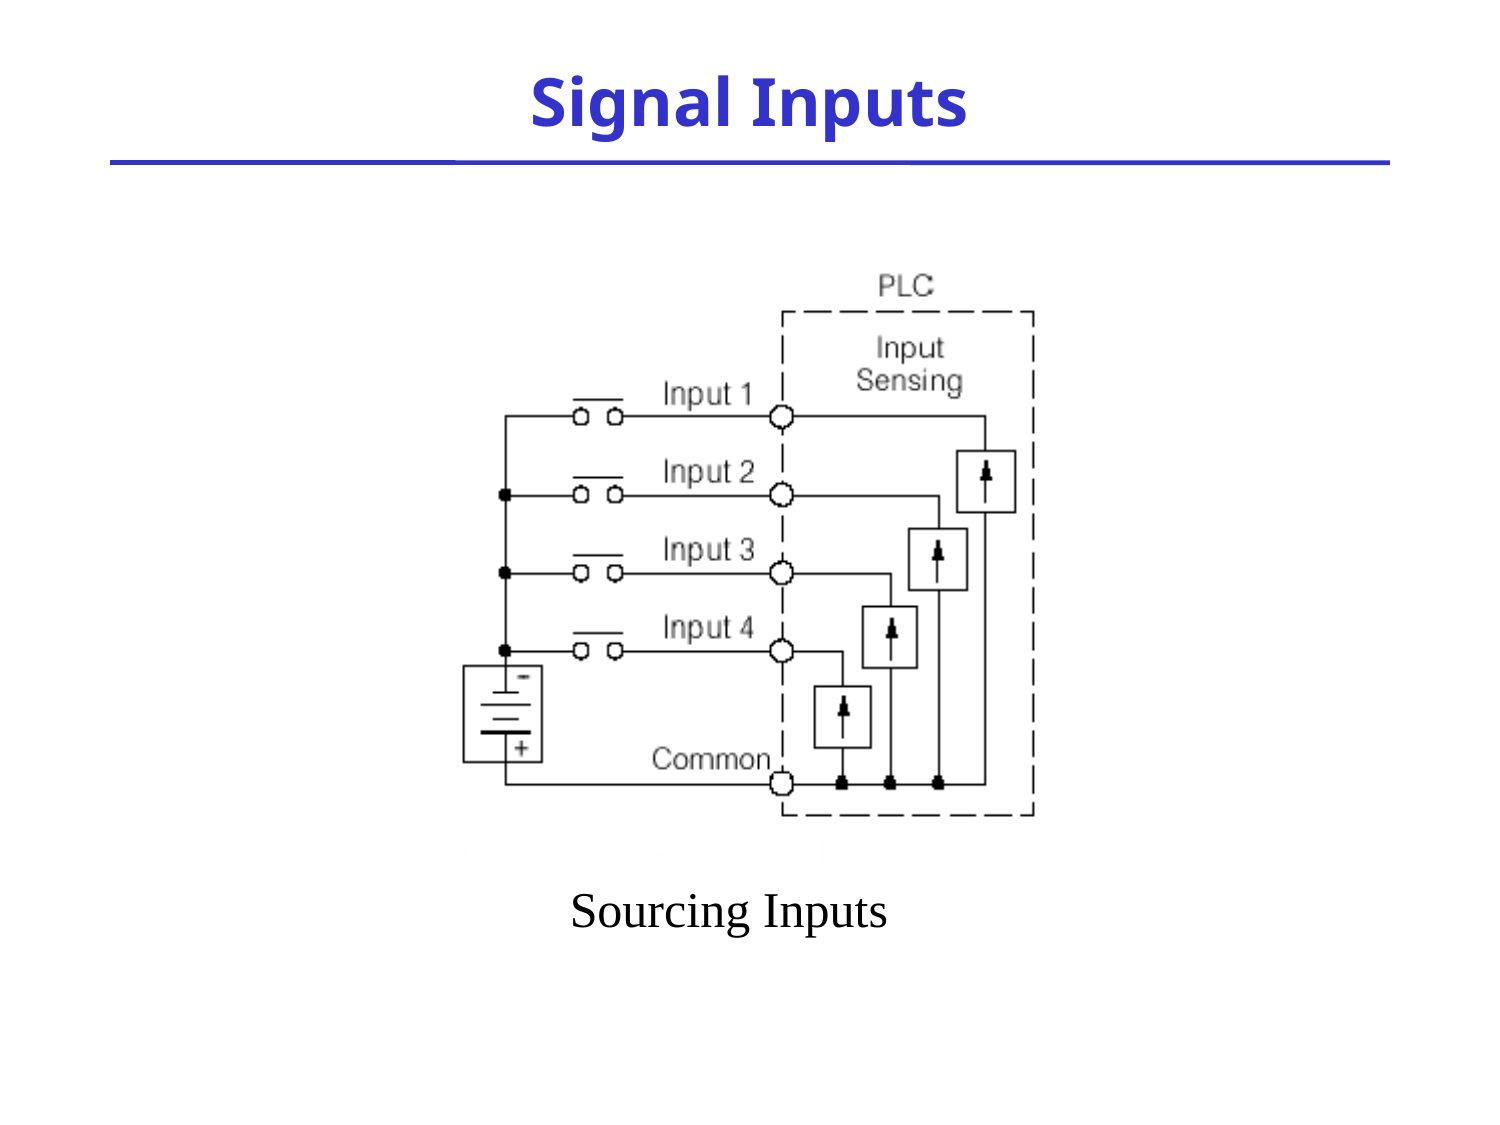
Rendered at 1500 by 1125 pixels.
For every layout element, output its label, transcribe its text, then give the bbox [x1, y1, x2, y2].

title Signal Inputs [112, 49, 1388, 150]
text_box Sourcing Inputs [555, 870, 1231, 945]
picture [407, 260, 1093, 865]
